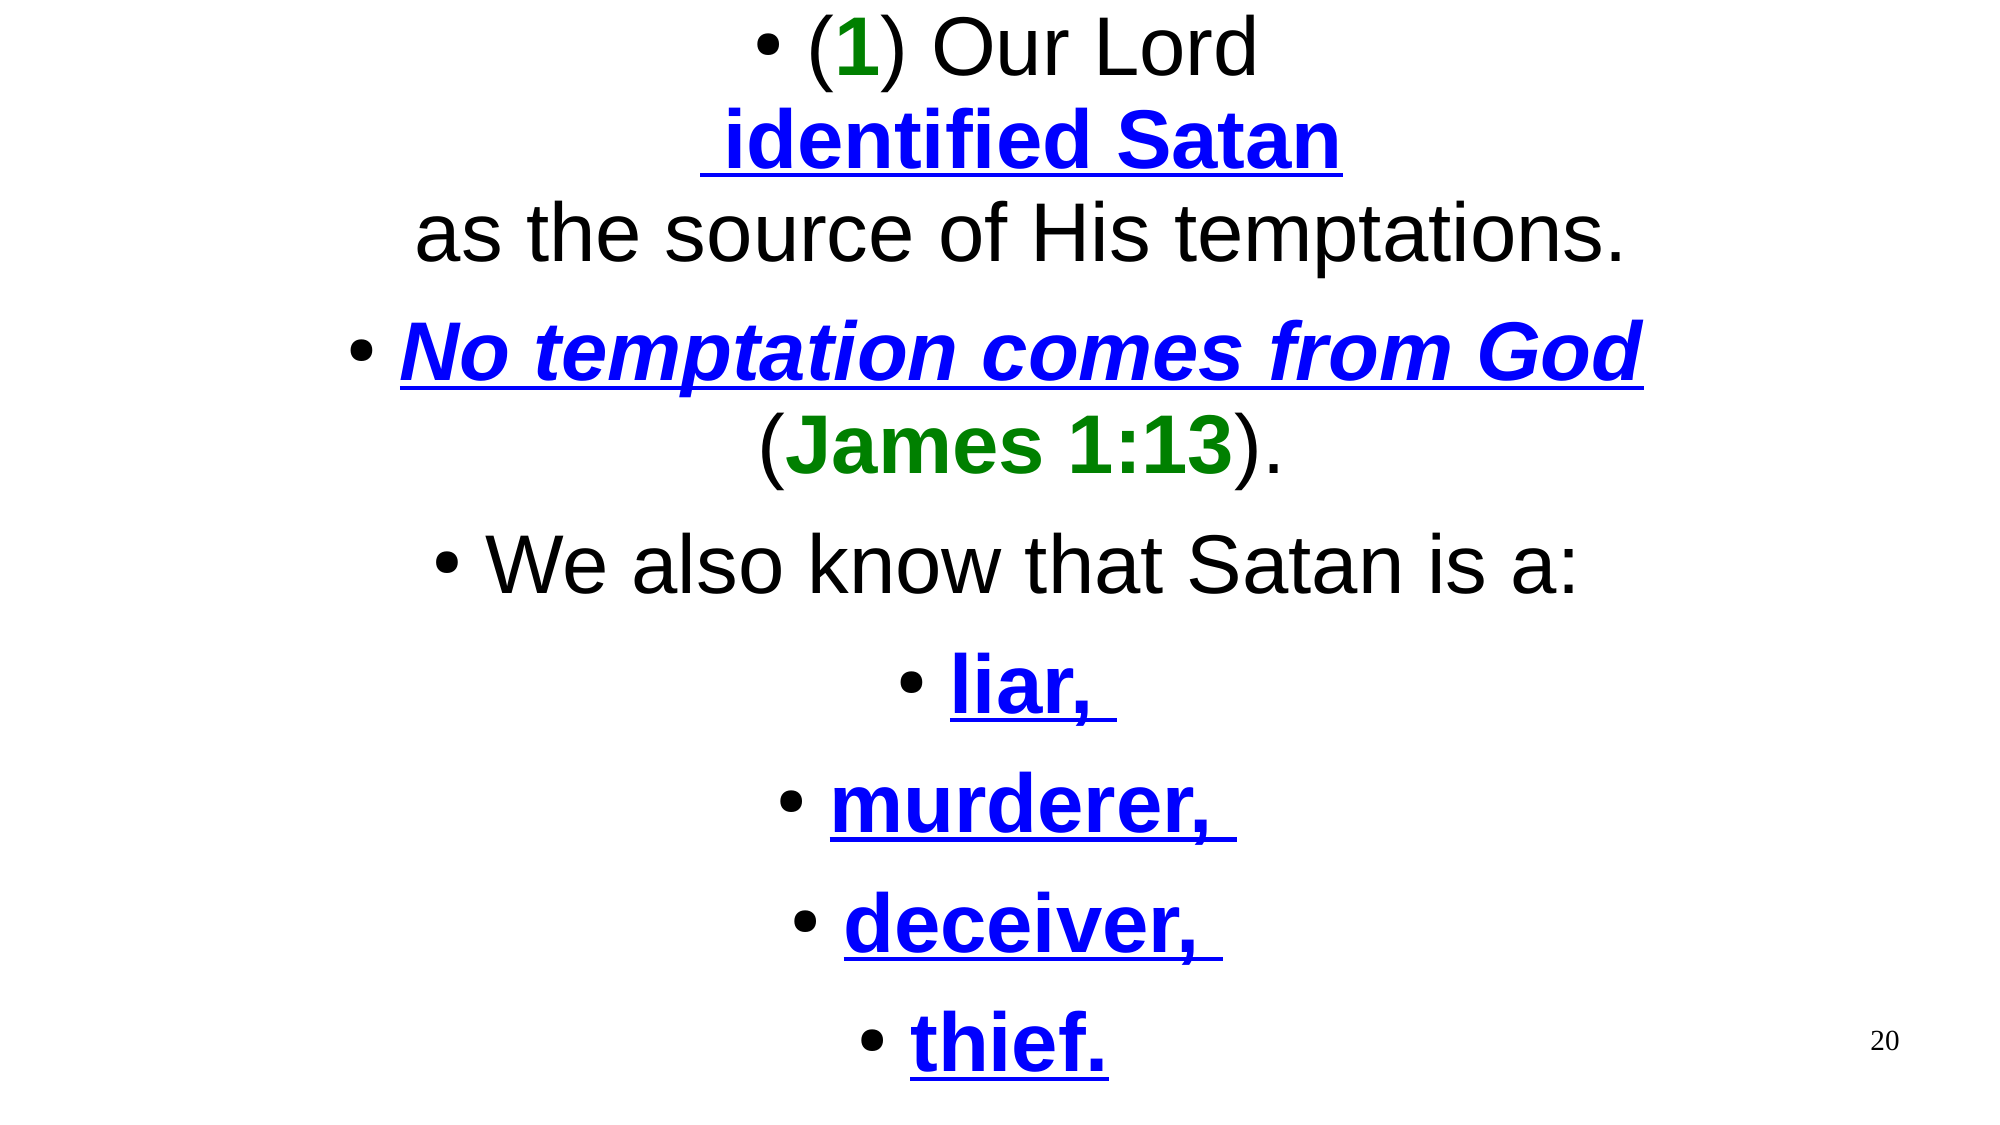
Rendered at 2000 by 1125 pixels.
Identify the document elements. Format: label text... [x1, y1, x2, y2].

list (1) Our Lord identified Satan as the source of His temptations. No temptation comes from God (James 1:13). We also know that Satan is a: liar, murderer, deceiver, thief. [0, 0, 1996, 1123]
